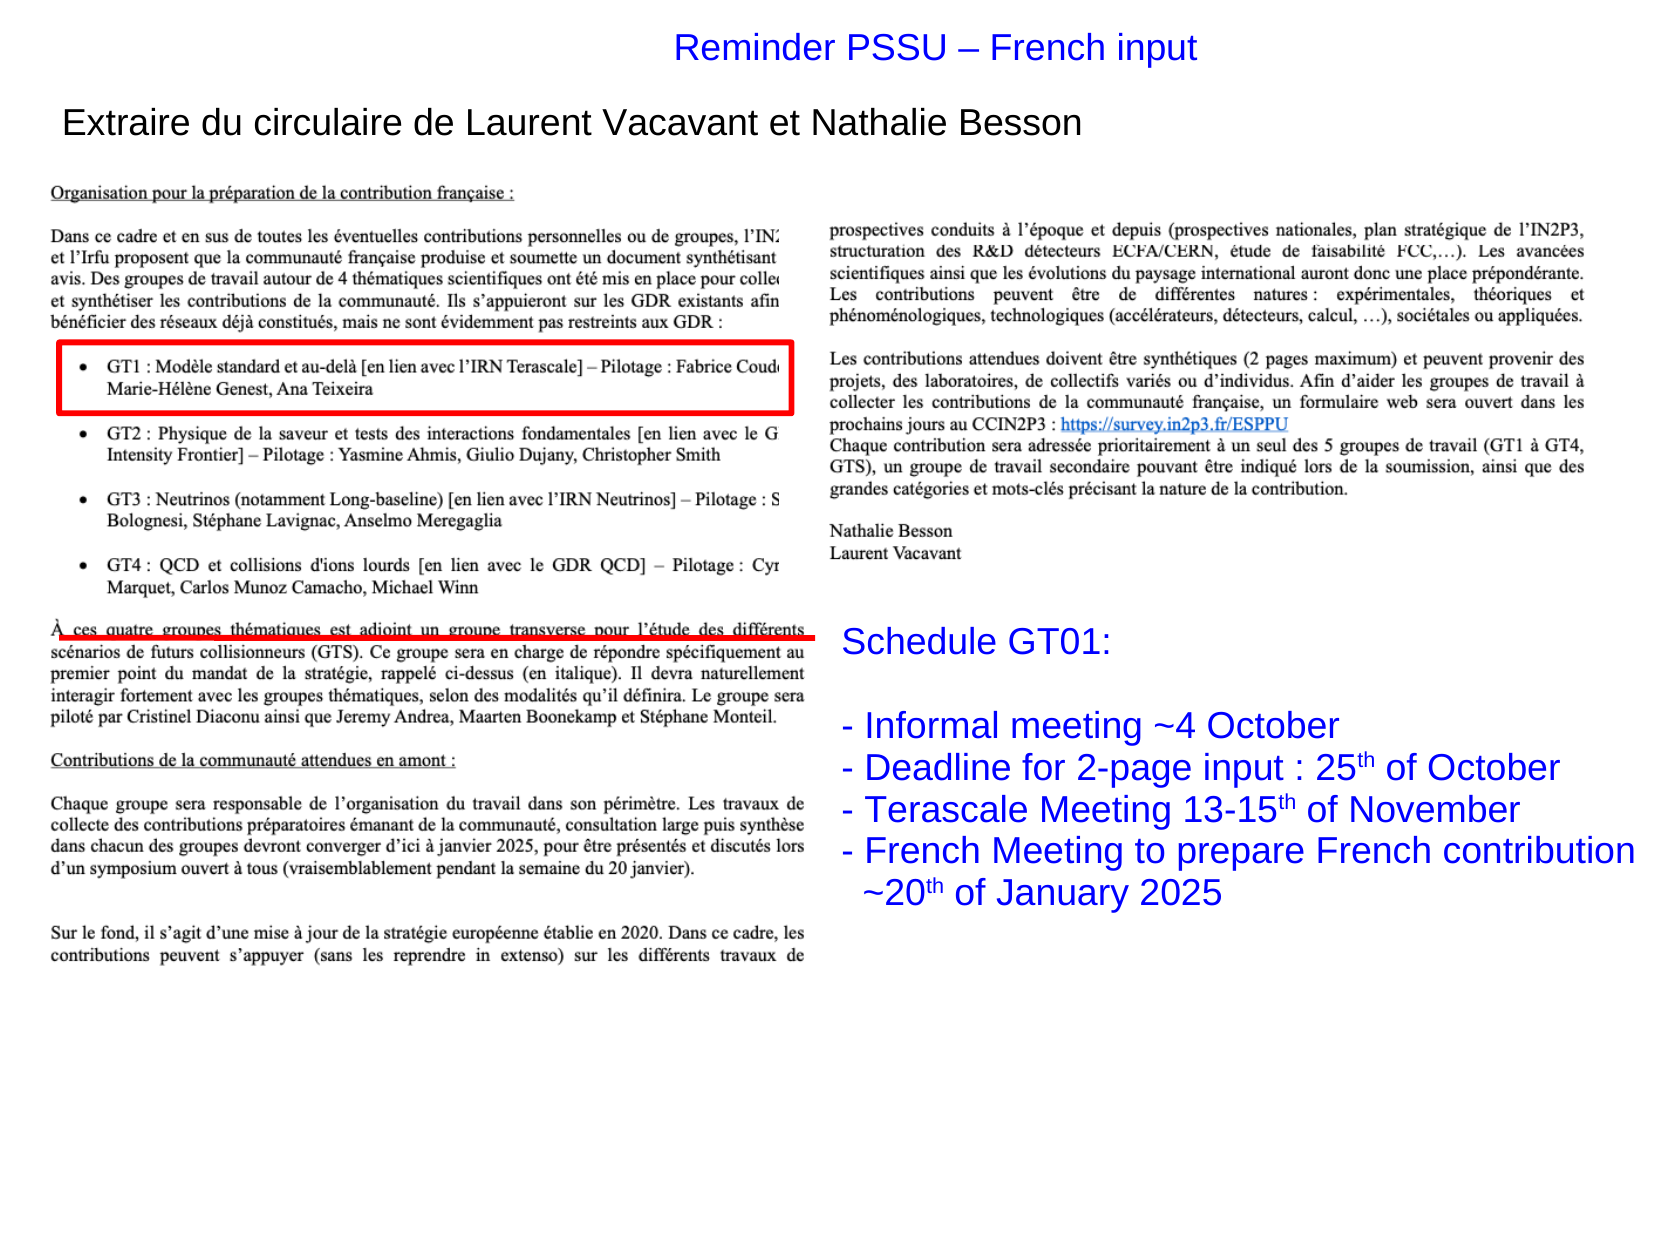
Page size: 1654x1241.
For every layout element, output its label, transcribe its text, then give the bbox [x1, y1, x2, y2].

picture [0, 180, 1654, 1021]
text_box Extraire du circulaire de Laurent Vacavant et Nathalie Besson [47, 94, 1101, 152]
text_box Schedule GT01: - Informal meeting ~4 October - Deadline for 2-page input : 25th of October - Terascale Meeting 13-15th of November - French Meeting to prepare French contribution ~20th of January 2025 [826, 614, 1653, 964]
text_box Reminder PSSU – French input [259, 20, 1300, 89]
